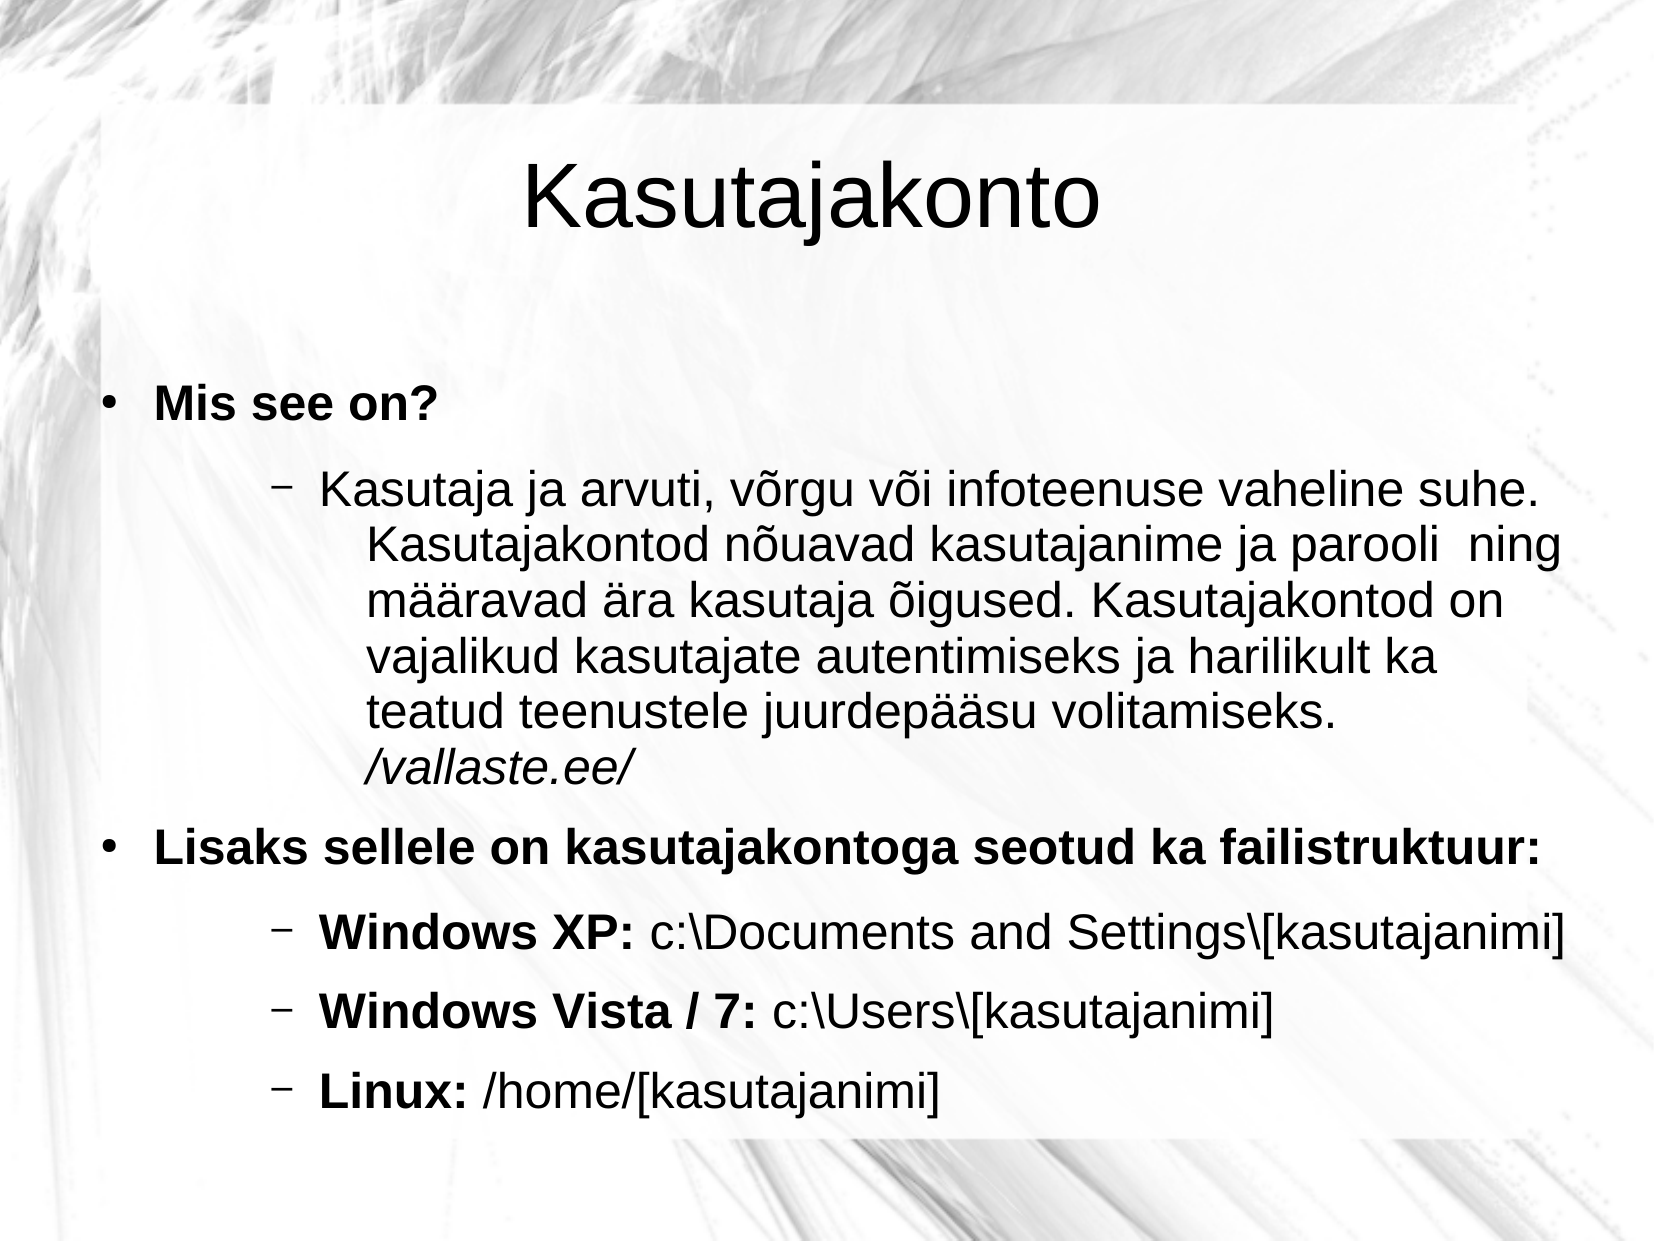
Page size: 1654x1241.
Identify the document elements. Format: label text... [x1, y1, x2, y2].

title Kasutajakonto [118, 112, 1506, 281]
list Mis see on? Kasutaja ja arvuti, võrgu või infoteenuse vaheline suhe. Kasutajakontod nõuavad kasutajanime ja parooli ning määravad ära kasutaja õigused. Kasutajakontod on vajalikud kasutajate autentimiseks ja harilikult ka teatud teenustele juurdepääsu volitamiseks. /vallaste.ee/ Lisaks sellele on kasutajakontoga seotud ka failistruktuur: Windows XP: c:\Documents and Settings\[kasutajanimi] Windows Vista / 7: c:\Users\[kasutajanimi] Linux: /home/[kasutajanimi] [82, 290, 1571, 1127]
picture [0, 0, 1654, 1241]
